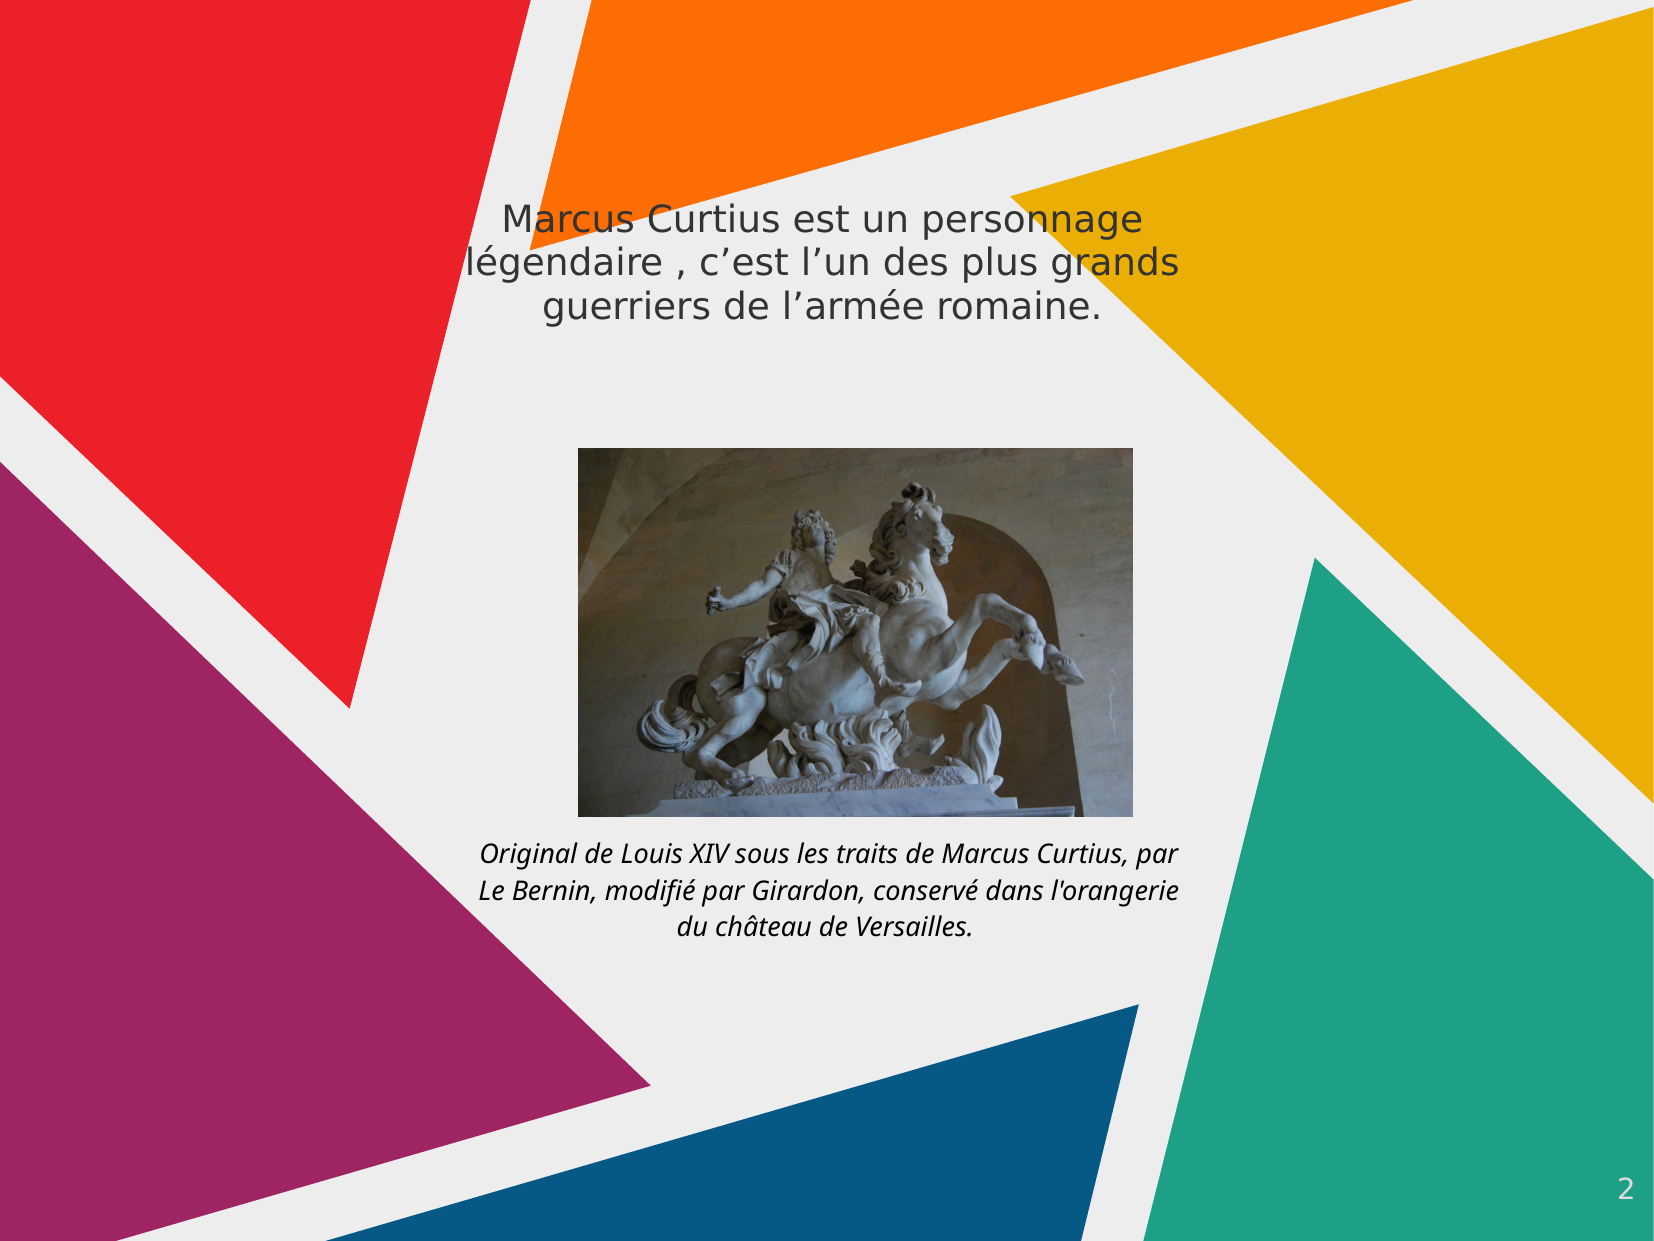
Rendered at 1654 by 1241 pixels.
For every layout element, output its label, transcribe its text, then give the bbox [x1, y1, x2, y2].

list Original de Louis XIV sous les traits de Marcus Curtius, par Le Bernin, modifié par Girardon, conservé dans l'orangerie du château de Versailles. [467, 834, 1191, 957]
picture [578, 448, 1133, 817]
title Marcus Curtius est un personnage légendaire , c’est l’un des plus grands guerriers de l’armée romaine. [464, 159, 1182, 367]
